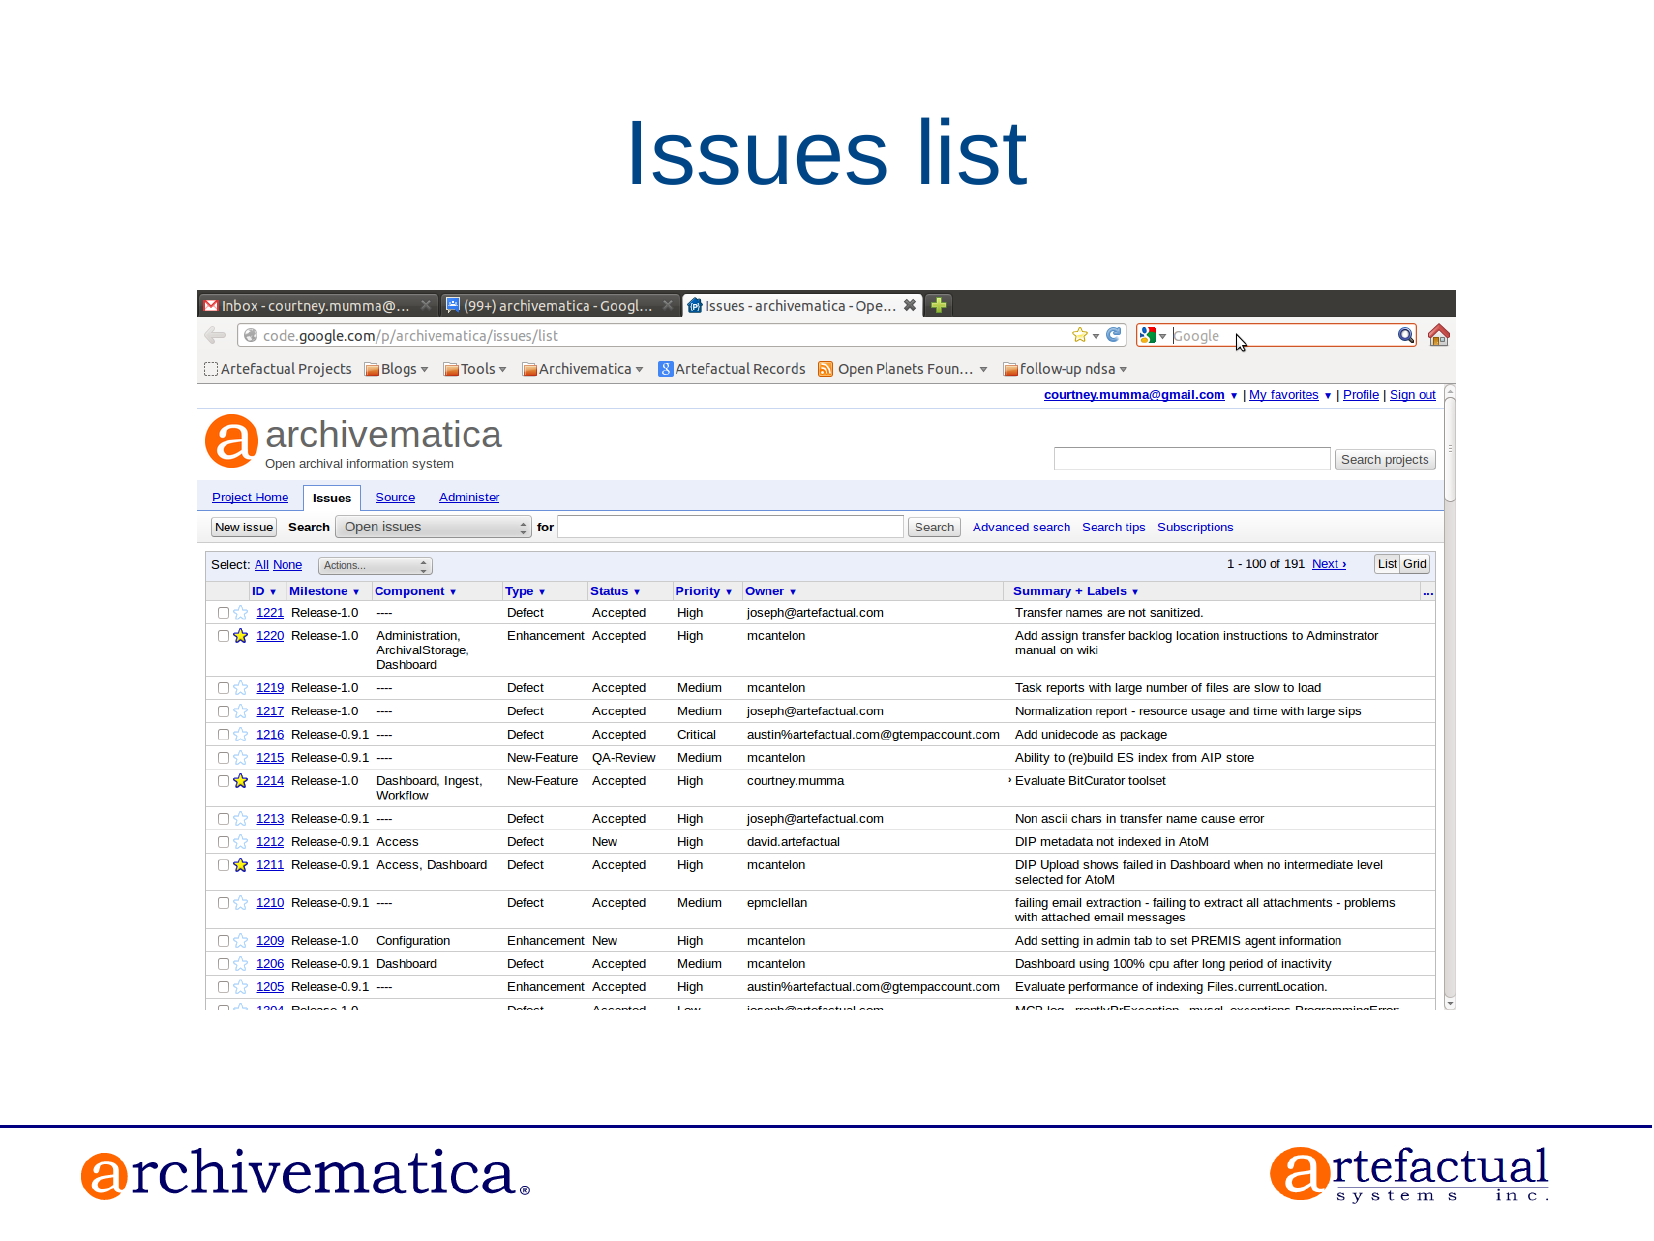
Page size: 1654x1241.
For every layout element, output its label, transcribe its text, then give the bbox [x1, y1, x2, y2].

title Issues list [82, 49, 1571, 257]
picture [81, 1133, 531, 1216]
picture [1263, 1139, 1560, 1211]
picture [197, 290, 1456, 1010]
